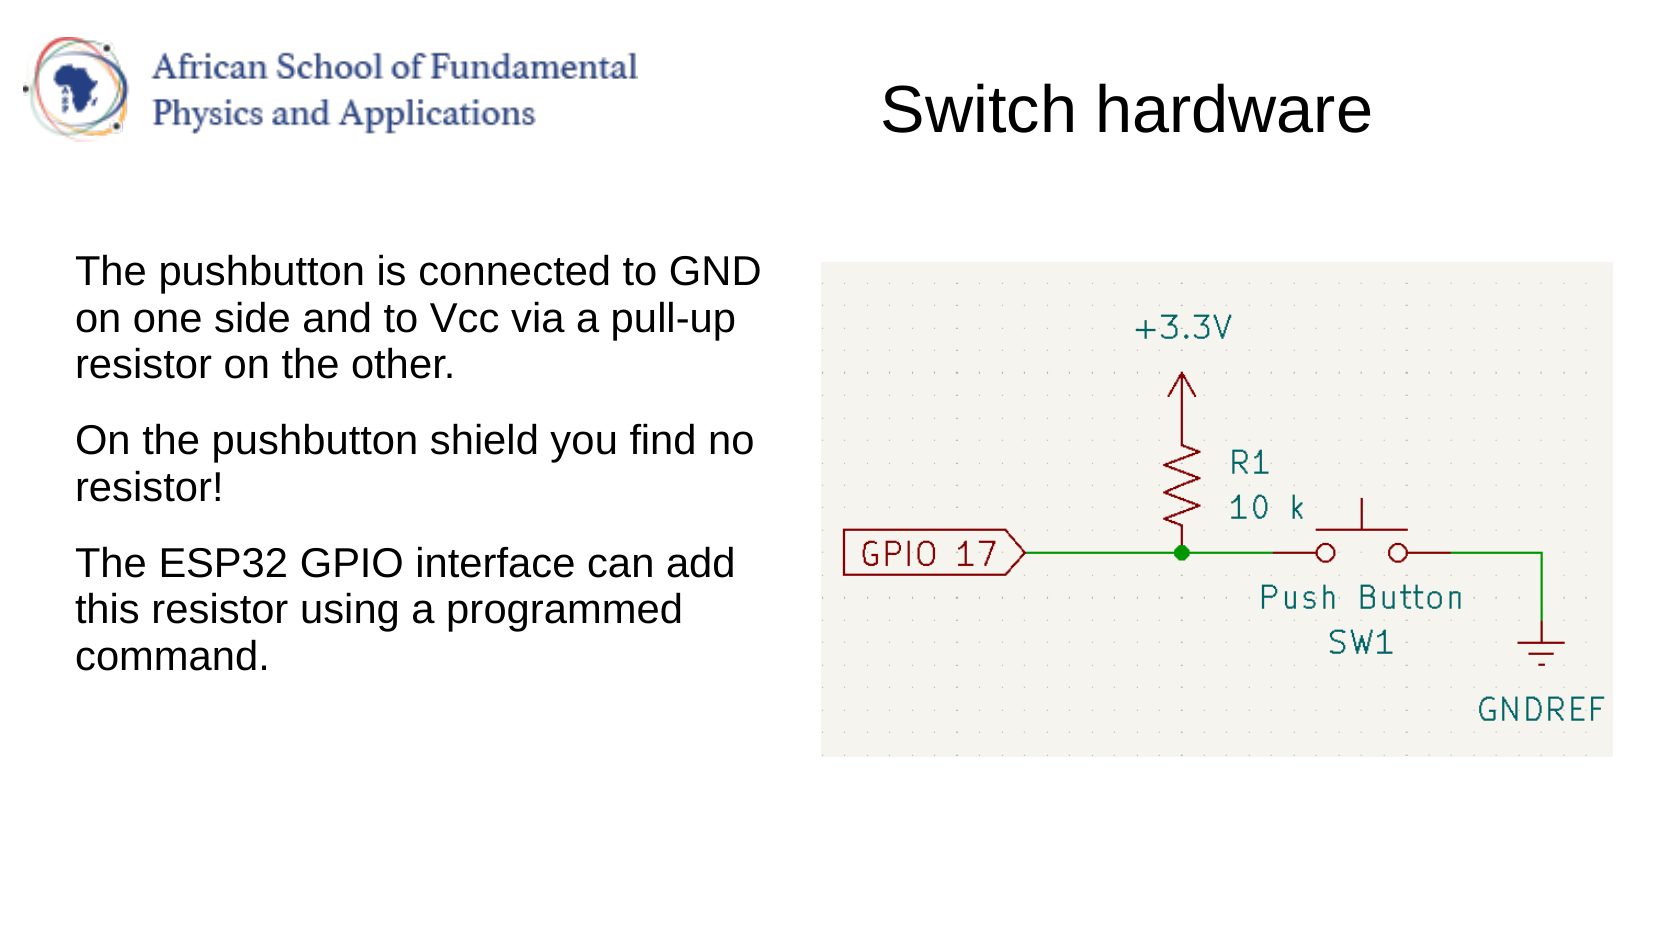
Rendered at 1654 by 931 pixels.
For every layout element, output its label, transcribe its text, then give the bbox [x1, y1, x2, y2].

picture [23, 37, 638, 142]
list The pushbutton is connected to GND on one side and to Vcc via a pull-up resistor on the other. On the pushbutton shield you find no resistor! The ESP32 GPIO interface can add this resistor using a programmed command. [75, 248, 788, 788]
title Switch hardware [679, 32, 1576, 188]
picture [821, 262, 1613, 757]
